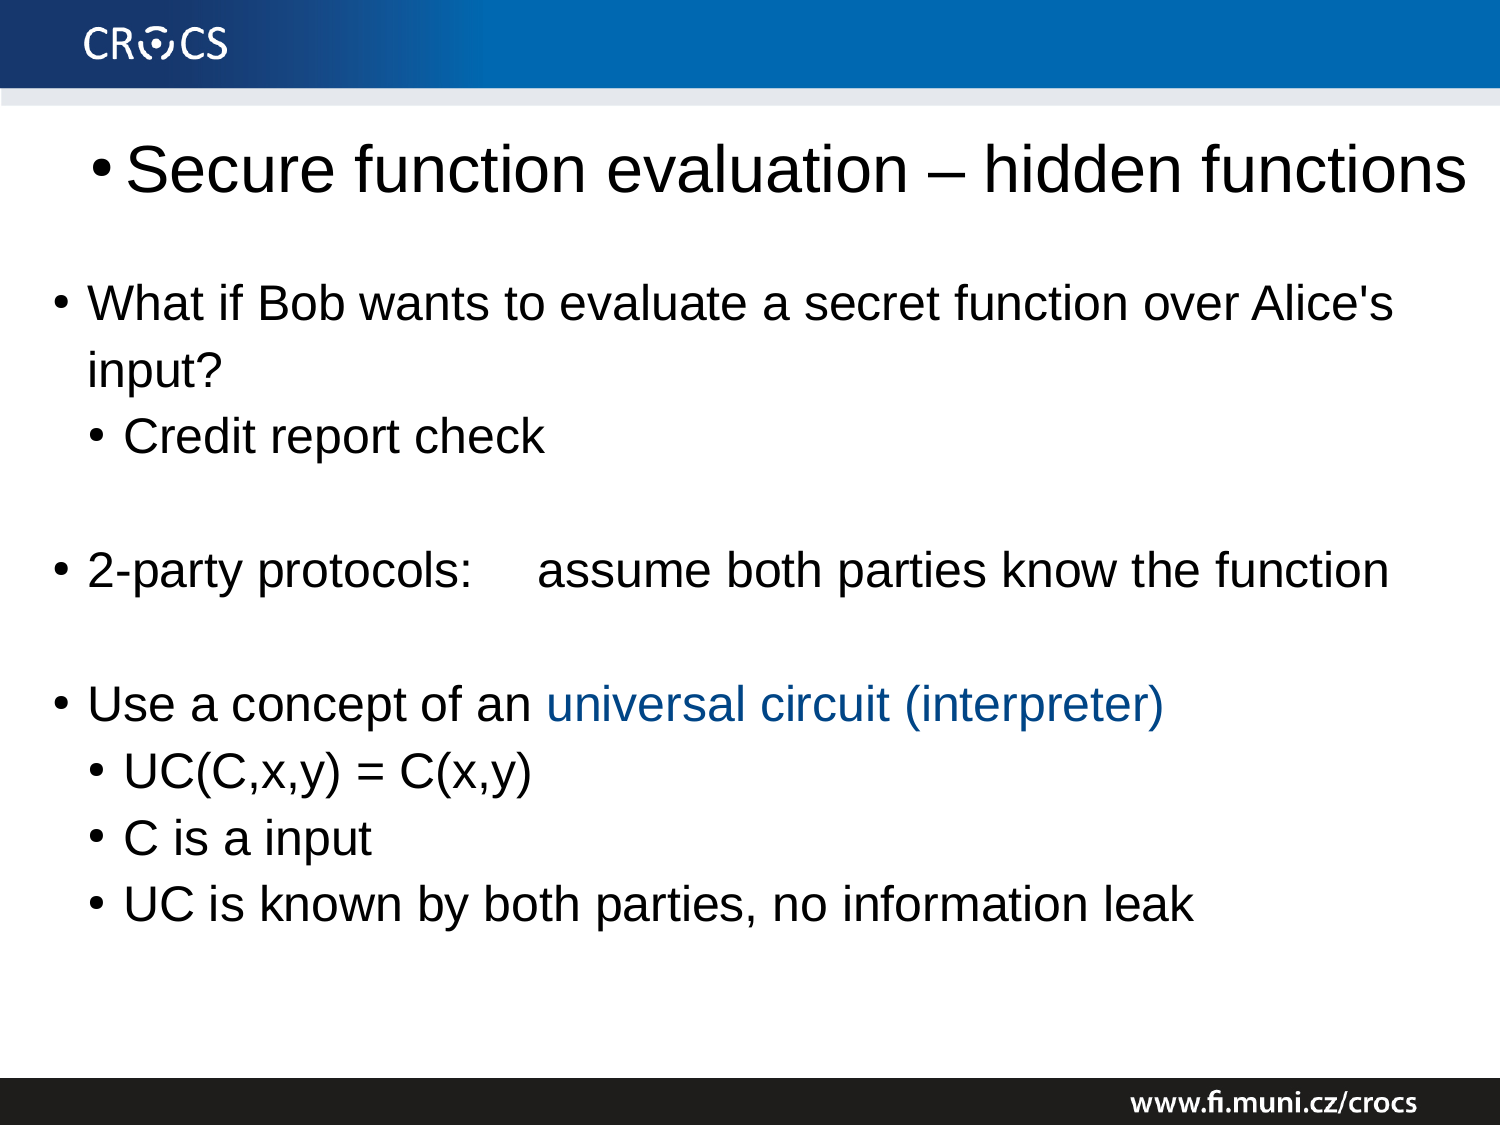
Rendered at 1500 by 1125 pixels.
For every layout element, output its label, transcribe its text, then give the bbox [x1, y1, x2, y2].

picture [0, 0, 1500, 1125]
text_box What if Bob wants to evaluate a secret function over Alice's input? Credit report check 2-party protocols: assume both parties know the function Use a concept of an universal circuit (interpreter) UC(C,x,y) = C(x,y) C is a input UC is known by both parties, no information leak [37, 256, 1457, 929]
text_box Secure function evaluation – hidden functions [75, 125, 1500, 215]
